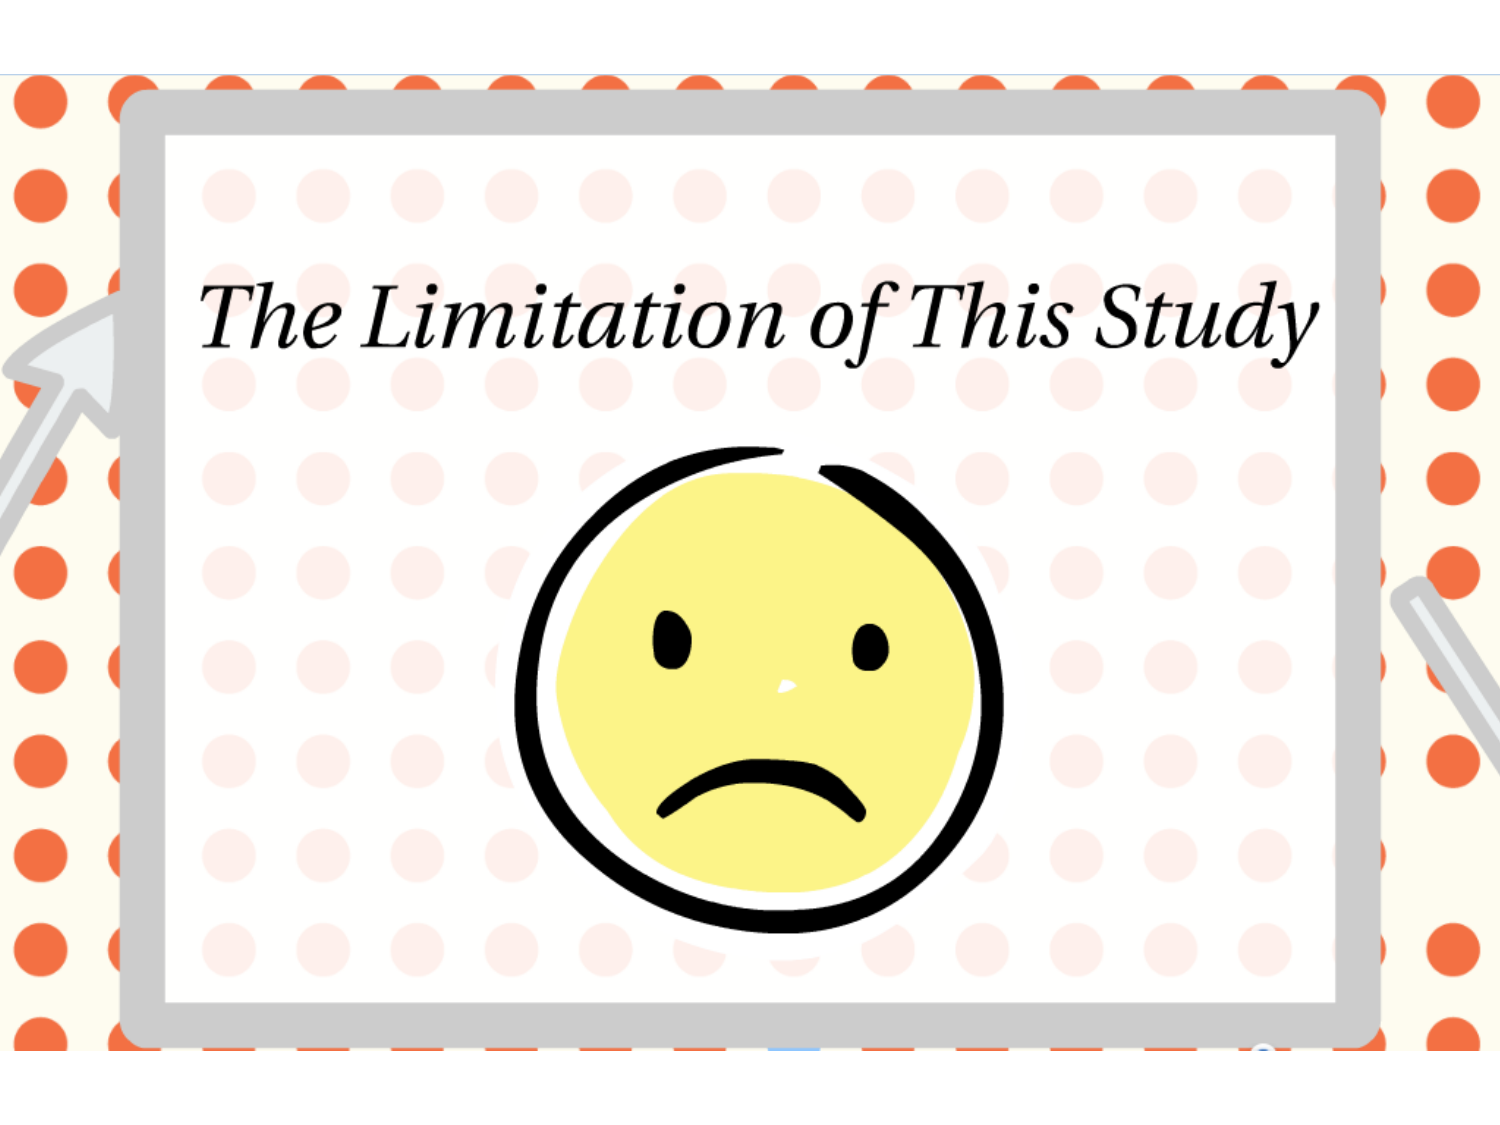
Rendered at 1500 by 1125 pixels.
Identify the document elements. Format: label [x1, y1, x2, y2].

picture [0, 74, 1500, 1051]
